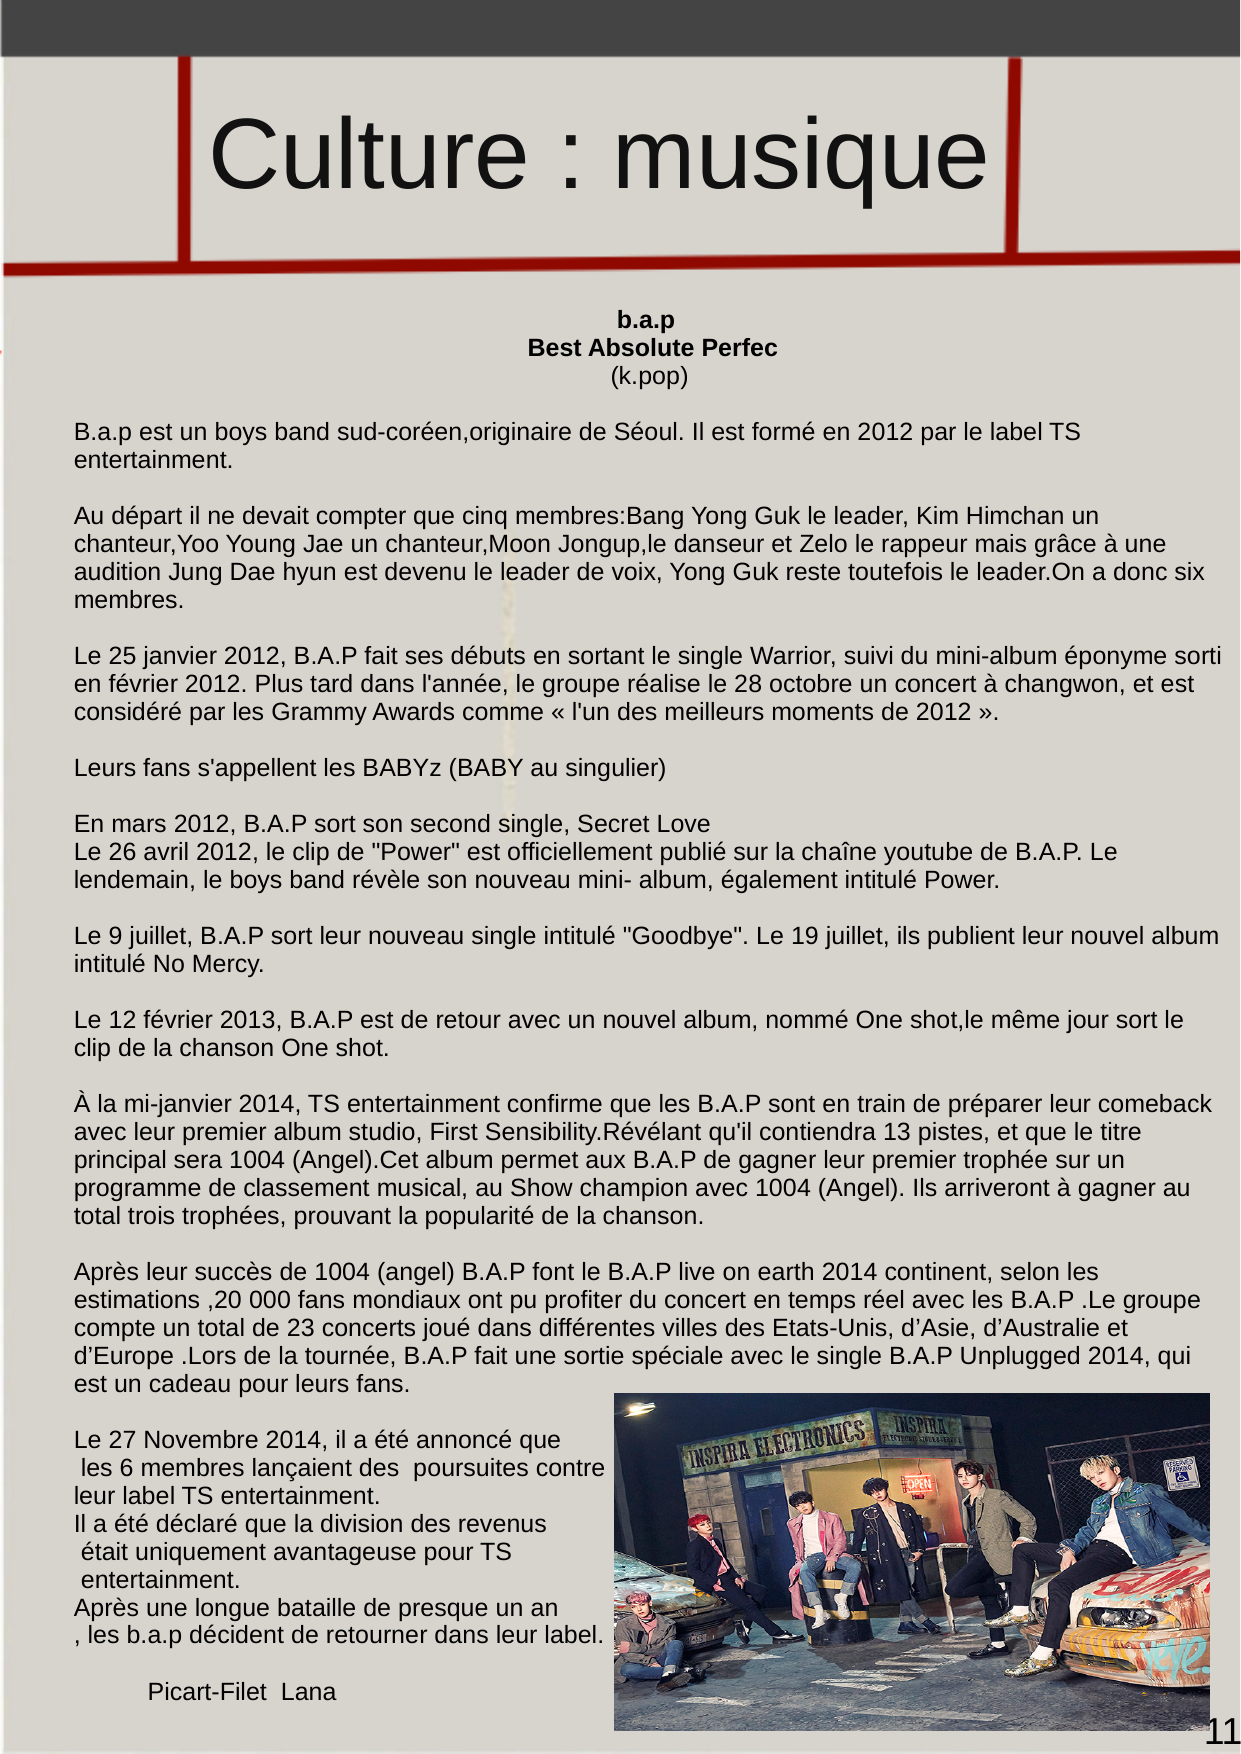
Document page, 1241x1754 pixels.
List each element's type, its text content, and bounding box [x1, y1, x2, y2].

text_box b.a.p Best Absolute Perfec (k.pop) B.a.p est un boys band sud-coréen,originaire de Séoul. Il est formé en 2012 par le label TS entertainment. Au départ il ne devait compter que cinq membres:Bang Yong Guk le leader, Kim Himchan un chanteur,Yoo Young Jae un chanteur,Moon Jongup,le danseur et Zelo le rappeur mais grâce à une audition Jung Dae hyun est devenu le leader de voix, Yong Guk reste toutefois le leader.On a donc six membres. Le 25 janvier 2012, B.A.P fait ses débuts en sortant le single Warrior, suivi du mini-album éponyme sorti en février 2012. Plus tard dans l'année, le groupe réalise le 28 octobre un concert à changwon, et est considéré par les Grammy Awards comme « l'un des meilleurs moments de 2012 ». Leurs fans s'appellent les BABYz (BABY au singulier) En mars 2012, B.A.P sort son second single, Secret Love Le 26 avril 2012, le clip de "Power" est officiellement publié sur la chaîne youtube de B.A.P. Le lendemain, le boys band révèle son nouveau mini- album, également intitulé Power. Le 9 juillet, B.A.P sort leur nouveau single intitulé "Goodbye". Le 19 juillet, ils publient leur nouvel album intitulé No Mercy. Le 12 février 2013, B.A.P est de retour avec un nouvel album, nommé One shot,le même jour sort le clip de la chanson One shot. À la mi-janvier 2014, TS entertainment confirme que les B.A.P sont en train de préparer leur comeback avec leur premier album studio, First Sensibility.Révélant qu'il contiendra 13 pistes, et que le titre principal sera 1004 (Angel).Cet album permet aux B.A.P de gagner leur premier trophée sur un programme de classement musical, au Show champion avec 1004 (Angel). Ils arriveront à gagner au total trois trophées, prouvant la popularité de la chanson. Après leur succès de 1004 (angel) B.A.P font le B.A.P live on earth 2014 continent, selon les estimations ,20 000 fans mondiaux ont pu profiter du concert en temps réel avec les B.A.P .Le groupe compte un total de 23 concerts joué dans différentes villes des Etats-Unis, d’Asie, d’Australie et d’Europe .Lors de la tournée, B.A.P fait une sortie spéciale avec le single B.A.P Unplugged 2014, qui est un cadeau pour leurs fans. Le 27 Novembre 2014, il a été annoncé que les 6 membres lançaient des poursuites contre leur label TS entertainment. Il a été déclaré que la division des revenus était uniquement avantageuse pour TS entertainment. Après une longue bataille de presque un an , les b.a.p décident de retourner dans leur label. Picart-Filet Lana [59, 298, 1241, 1754]
picture [0, 0, 1241, 1754]
title Culture : musique [41, 59, 1158, 250]
picture [614, 1393, 1210, 1731]
